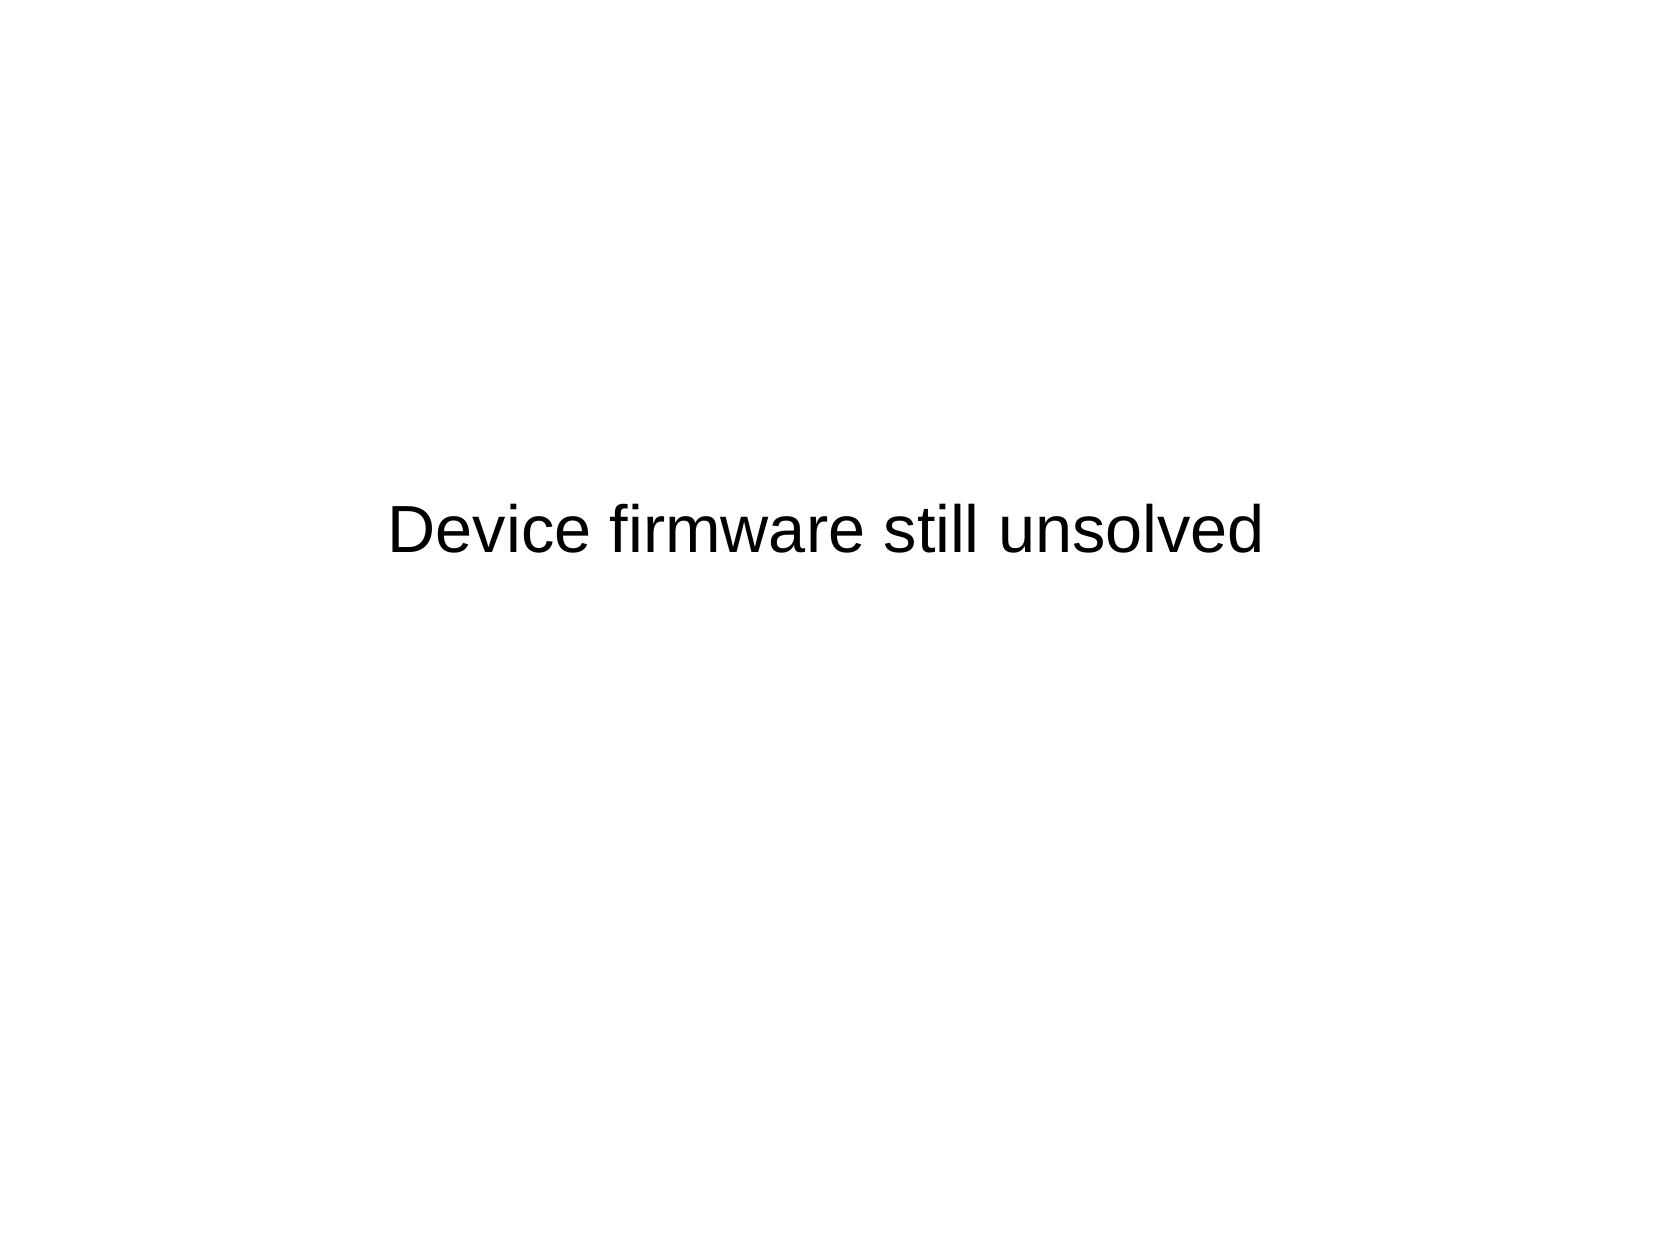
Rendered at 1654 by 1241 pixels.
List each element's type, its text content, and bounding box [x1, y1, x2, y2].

subtitle Device firmware still unsolved [82, 49, 1571, 1010]
